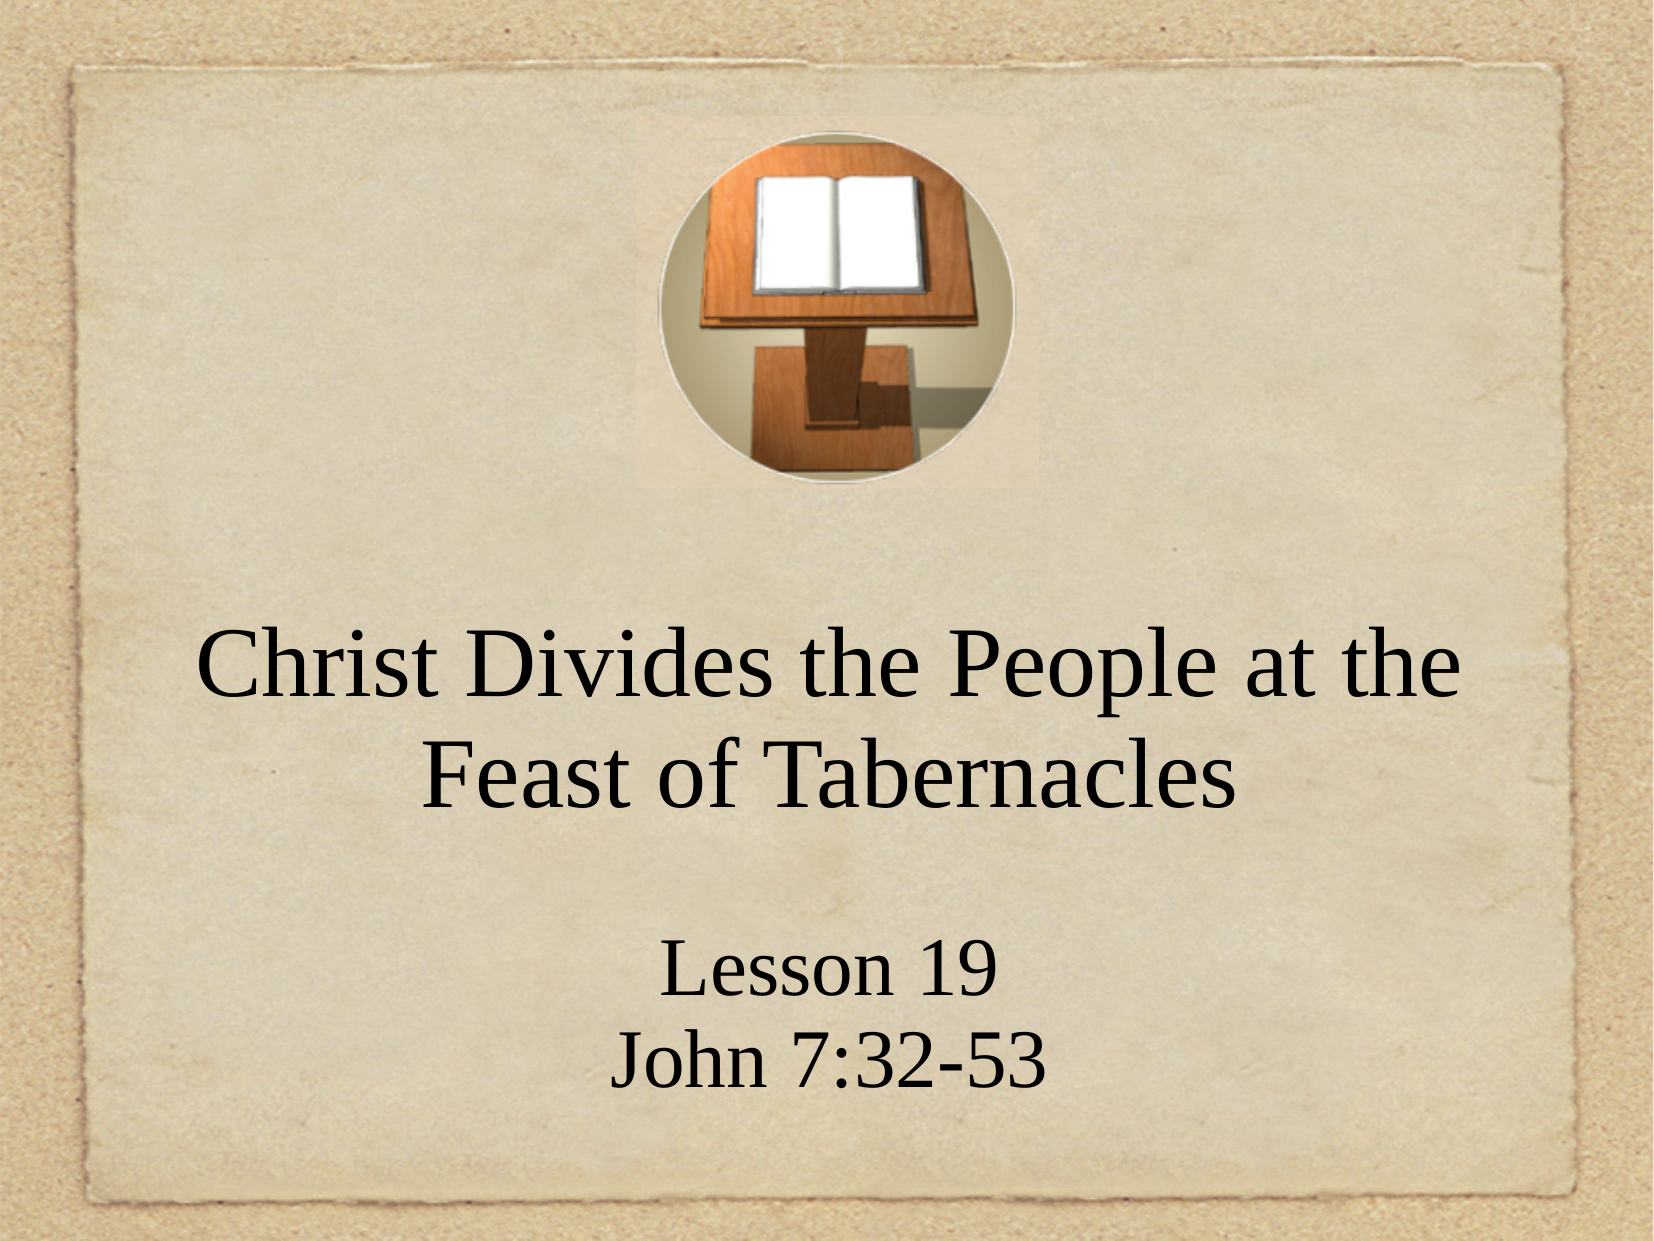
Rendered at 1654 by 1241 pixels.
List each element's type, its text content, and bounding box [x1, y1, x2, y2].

picture [0, 0, 1654, 1241]
text_box Christ Divides the People at the Feast of Tabernacles Lesson 19 John 7:32-53 [173, 600, 1487, 1241]
